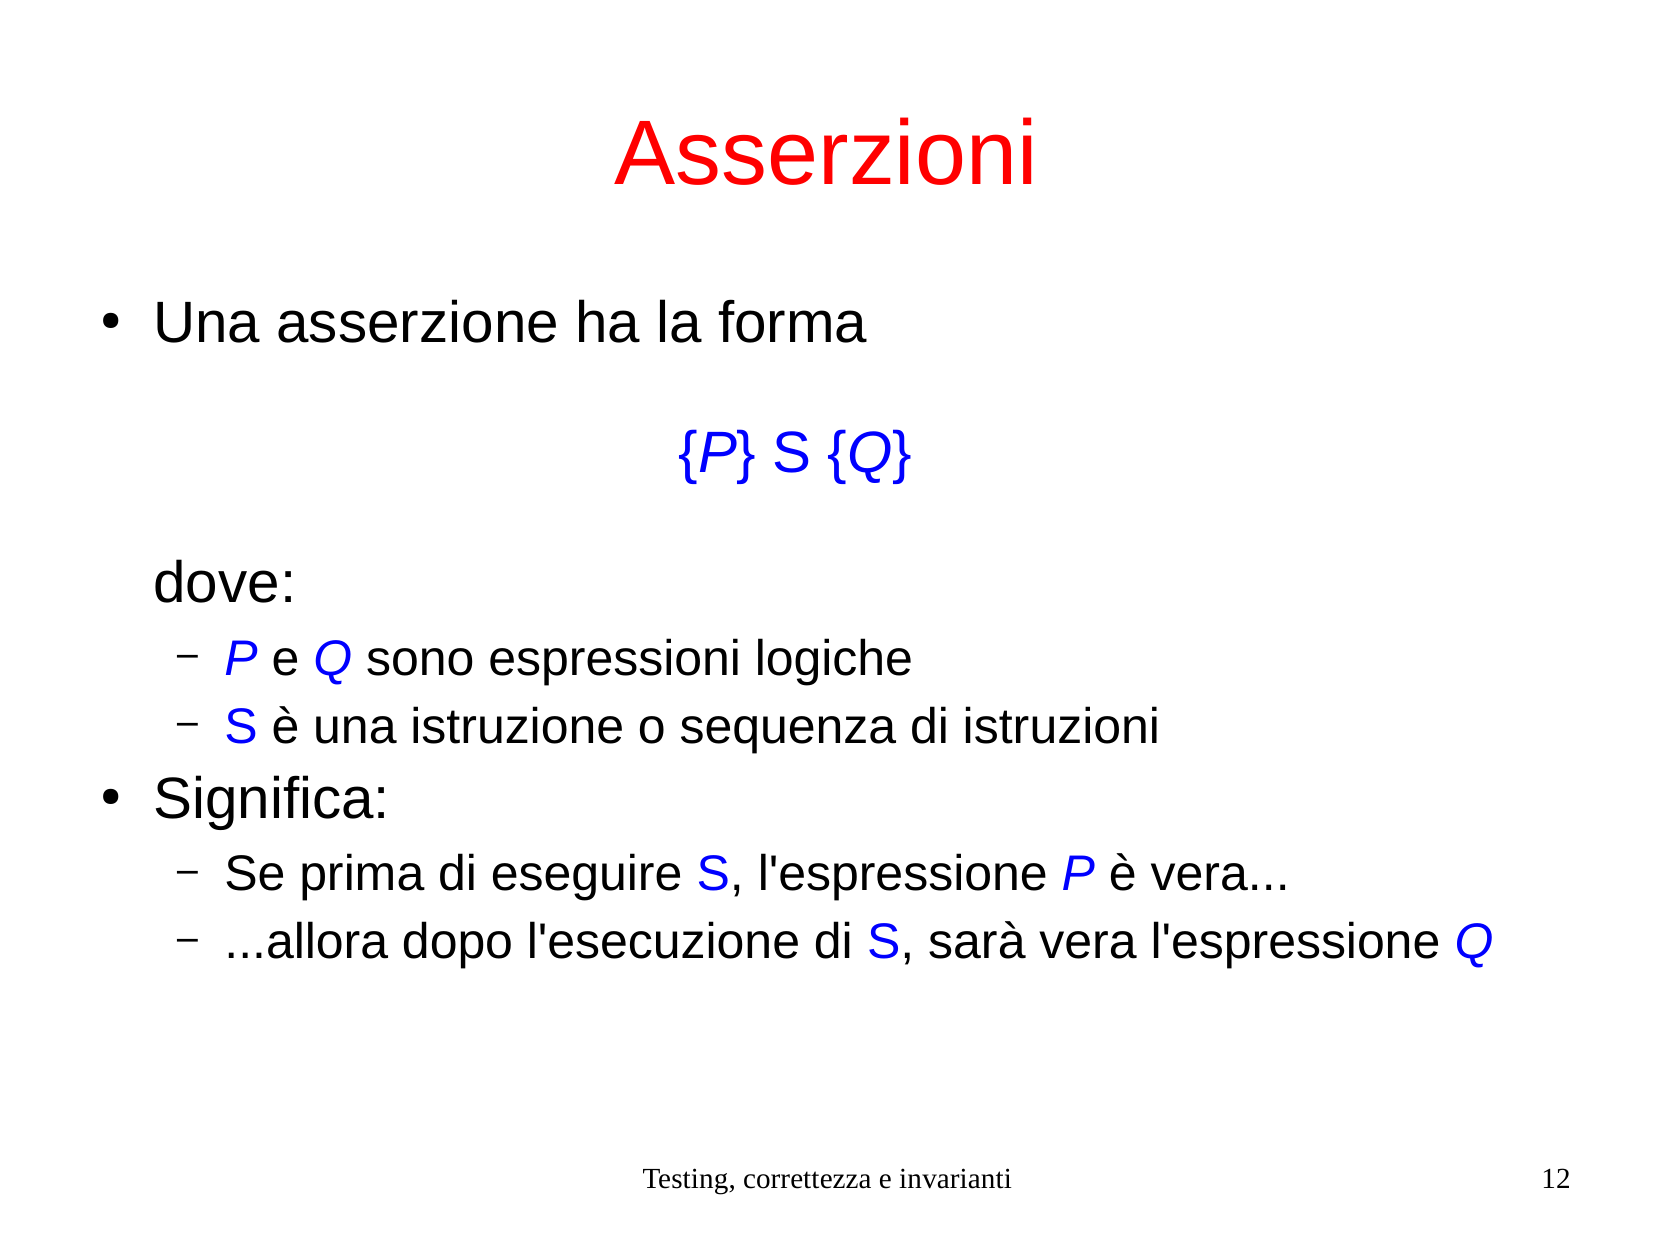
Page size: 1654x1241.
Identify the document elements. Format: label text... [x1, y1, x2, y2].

title Asserzioni [82, 49, 1571, 257]
list Una asserzione ha la forma {P} S {Q} dove: P e Q sono espressioni logiche S è una istruzione o sequenza di istruzioni Significa: Se prima di eseguire S, l'espressione P è vera... ...allora dopo l'esecuzione di S, sarà vera l'espressione Q [82, 290, 1571, 1126]
